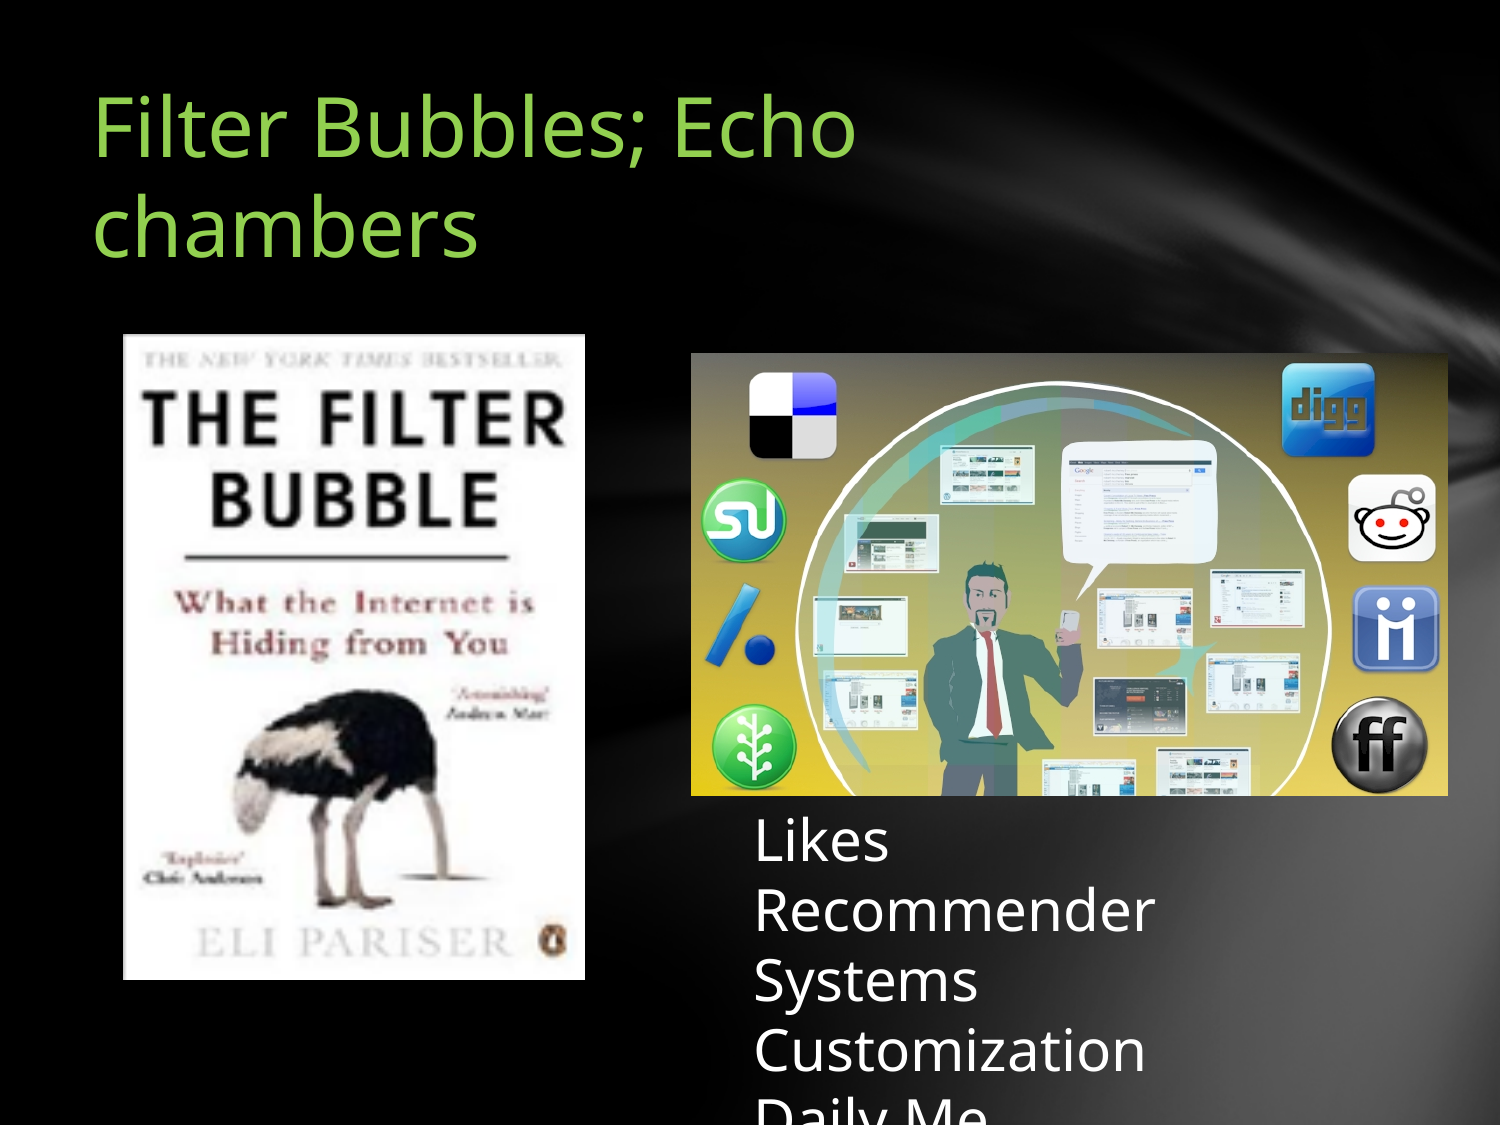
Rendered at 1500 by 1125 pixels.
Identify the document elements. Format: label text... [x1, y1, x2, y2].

text_box Likes Recommender Systems Customization Daily Me [738, 795, 1400, 1125]
title Filter Bubbles; Echo chambers [76, 66, 1277, 256]
picture [691, 353, 1448, 796]
picture [123, 334, 585, 980]
